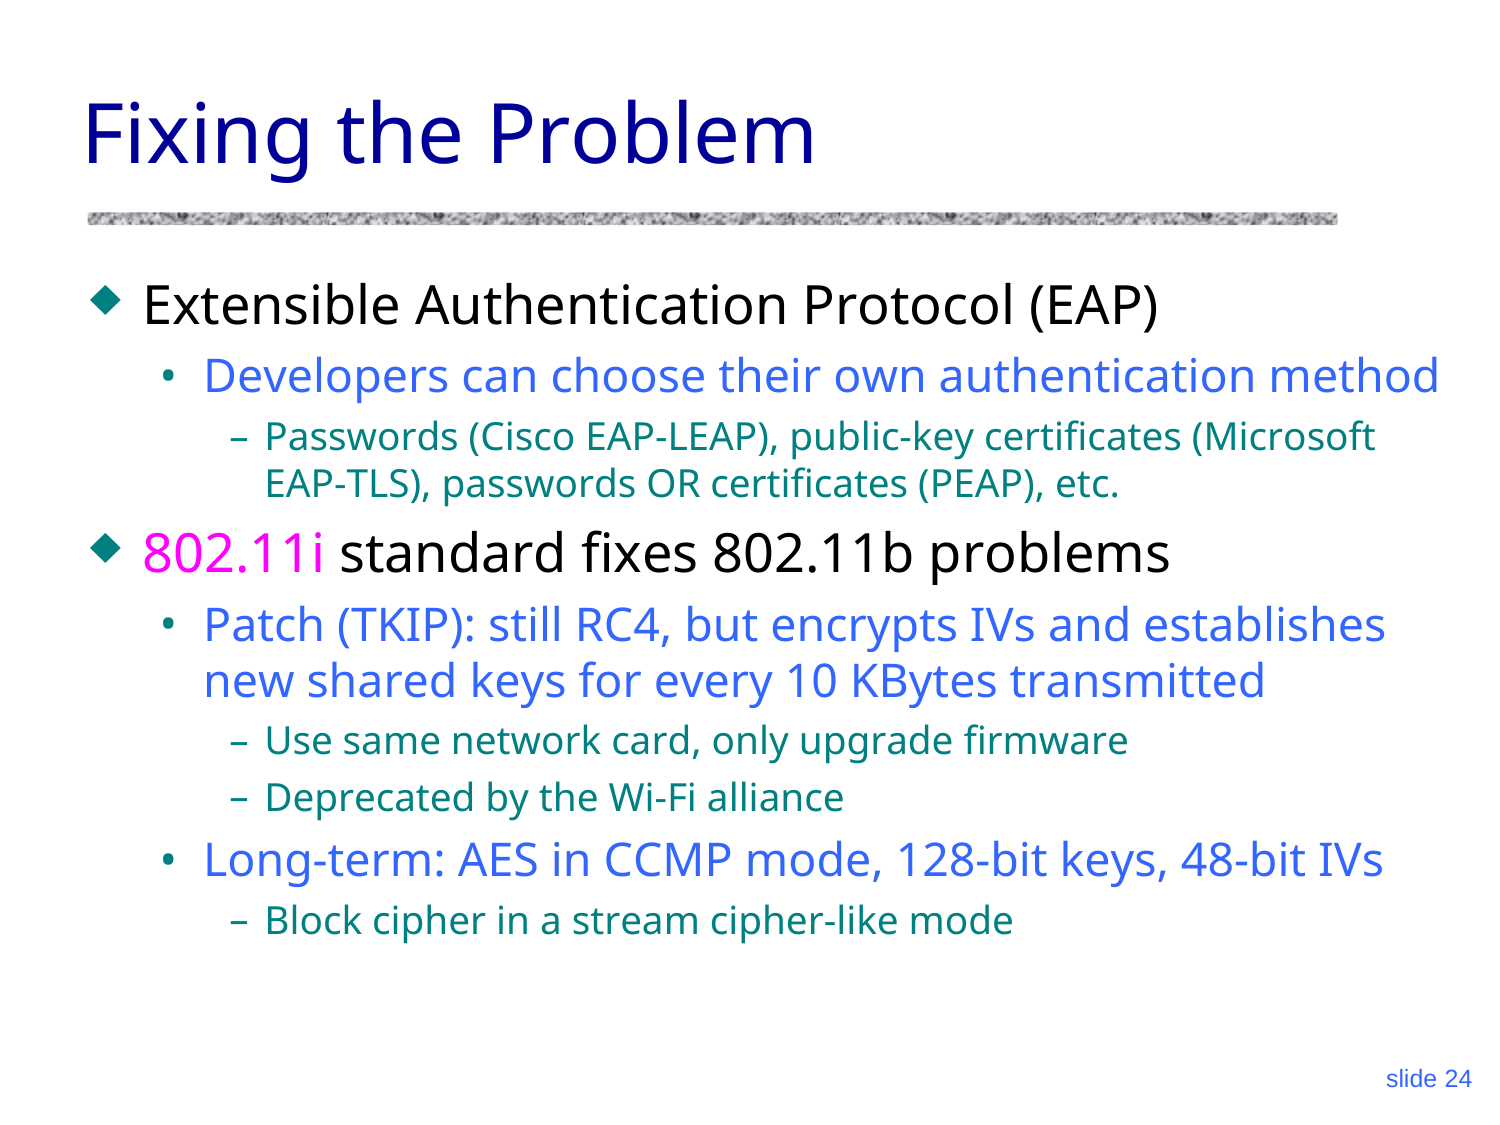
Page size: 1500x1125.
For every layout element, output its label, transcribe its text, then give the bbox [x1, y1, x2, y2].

text_box slide <number> [1174, 1025, 1488, 1101]
title Fixing the Problem [66, 37, 1342, 188]
picture [87, 212, 1338, 226]
list Extensible Authentication Protocol (EAP) Developers can choose their own authentication method Passwords (Cisco EAP-LEAP), public-key certificates (Microsoft EAP-TLS), passwords OR certificates (PEAP), etc. 802.11i standard fixes 802.11b problems Patch (TKIP): still RC4, but encrypts IVs and establishes new shared keys for every 10 KBytes transmitted Use same network card, only upgrade firmware Deprecated by the Wi-Fi alliance Long-term: AES in CCMP mode, 128-bit keys, 48-bit IVs Block cipher in a stream cipher-like mode [74, 262, 1475, 1075]
